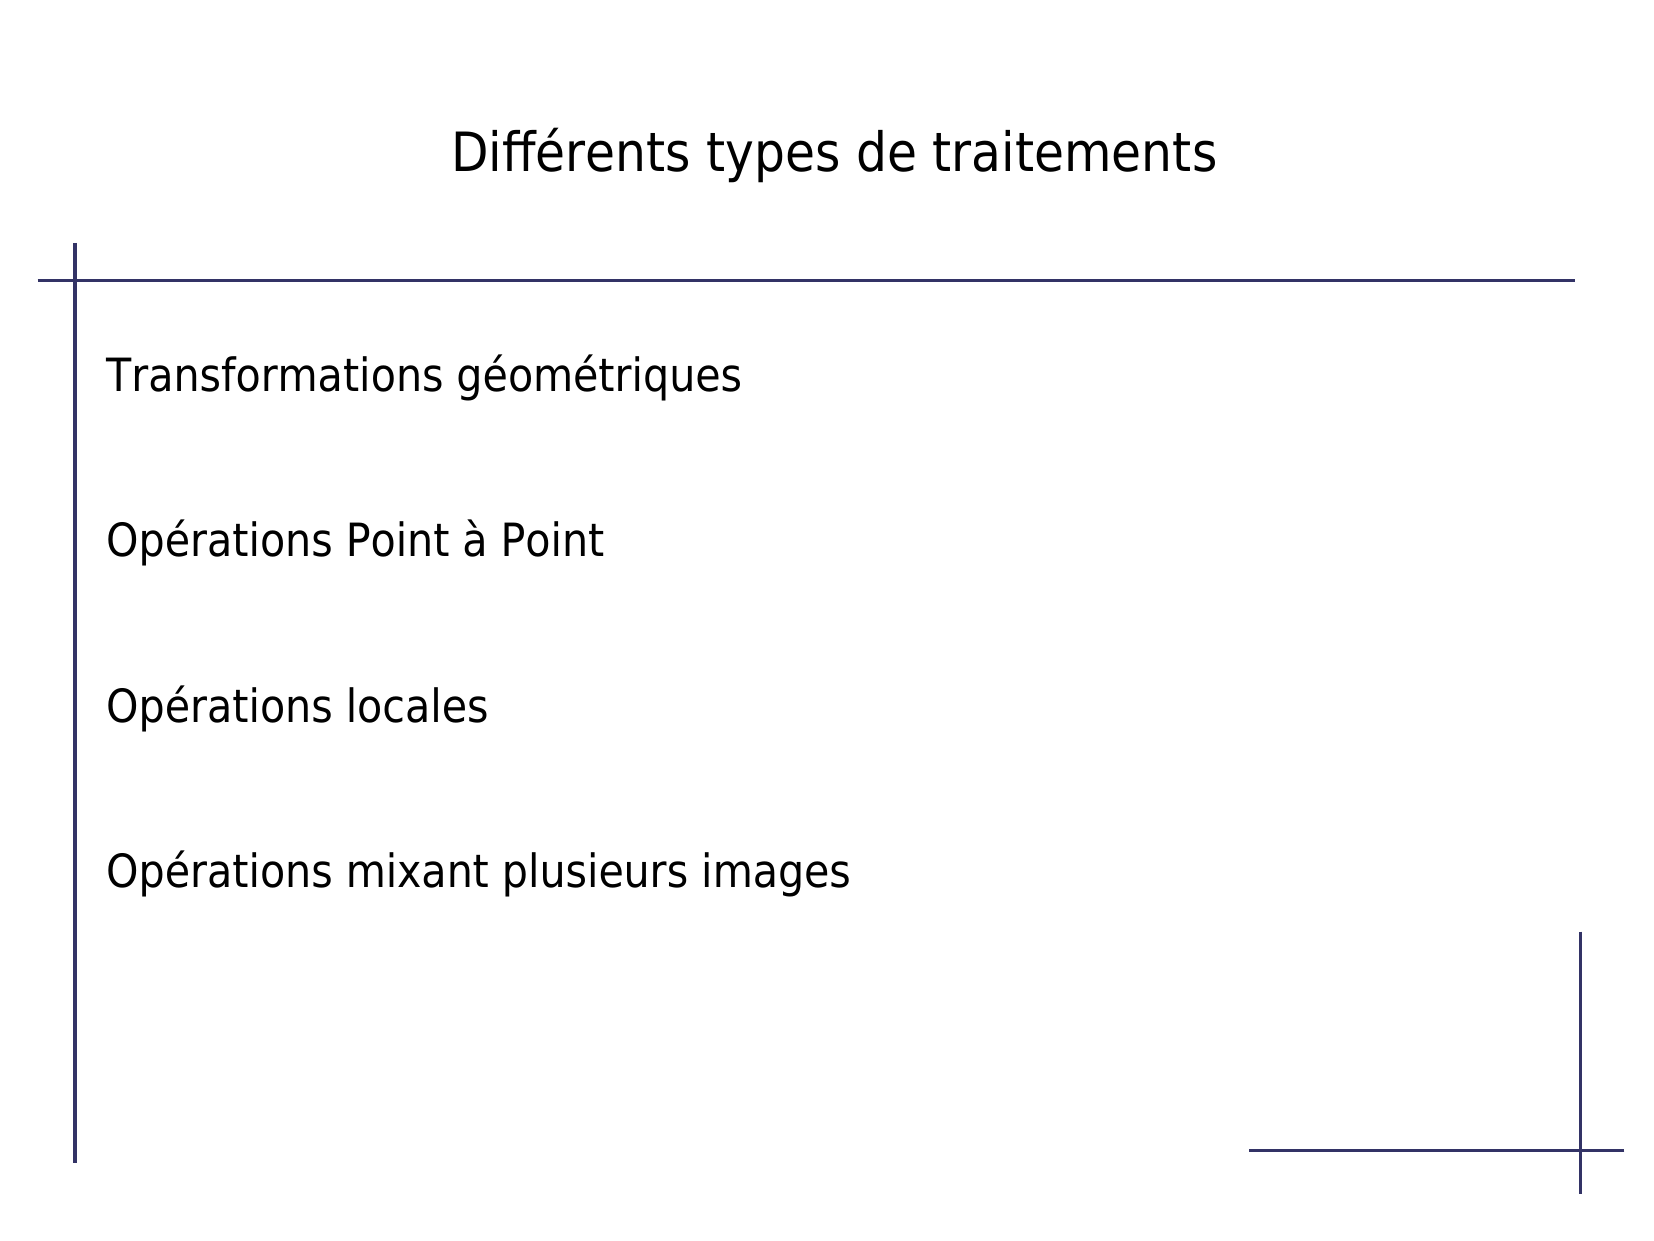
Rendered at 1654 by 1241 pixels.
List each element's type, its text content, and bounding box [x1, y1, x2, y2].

title Différents types de traitements [112, 49, 1558, 257]
list Transformations géométriques Opérations Point à Point Opérations locales Opérations mixant plusieurs images [88, 296, 1538, 1115]
